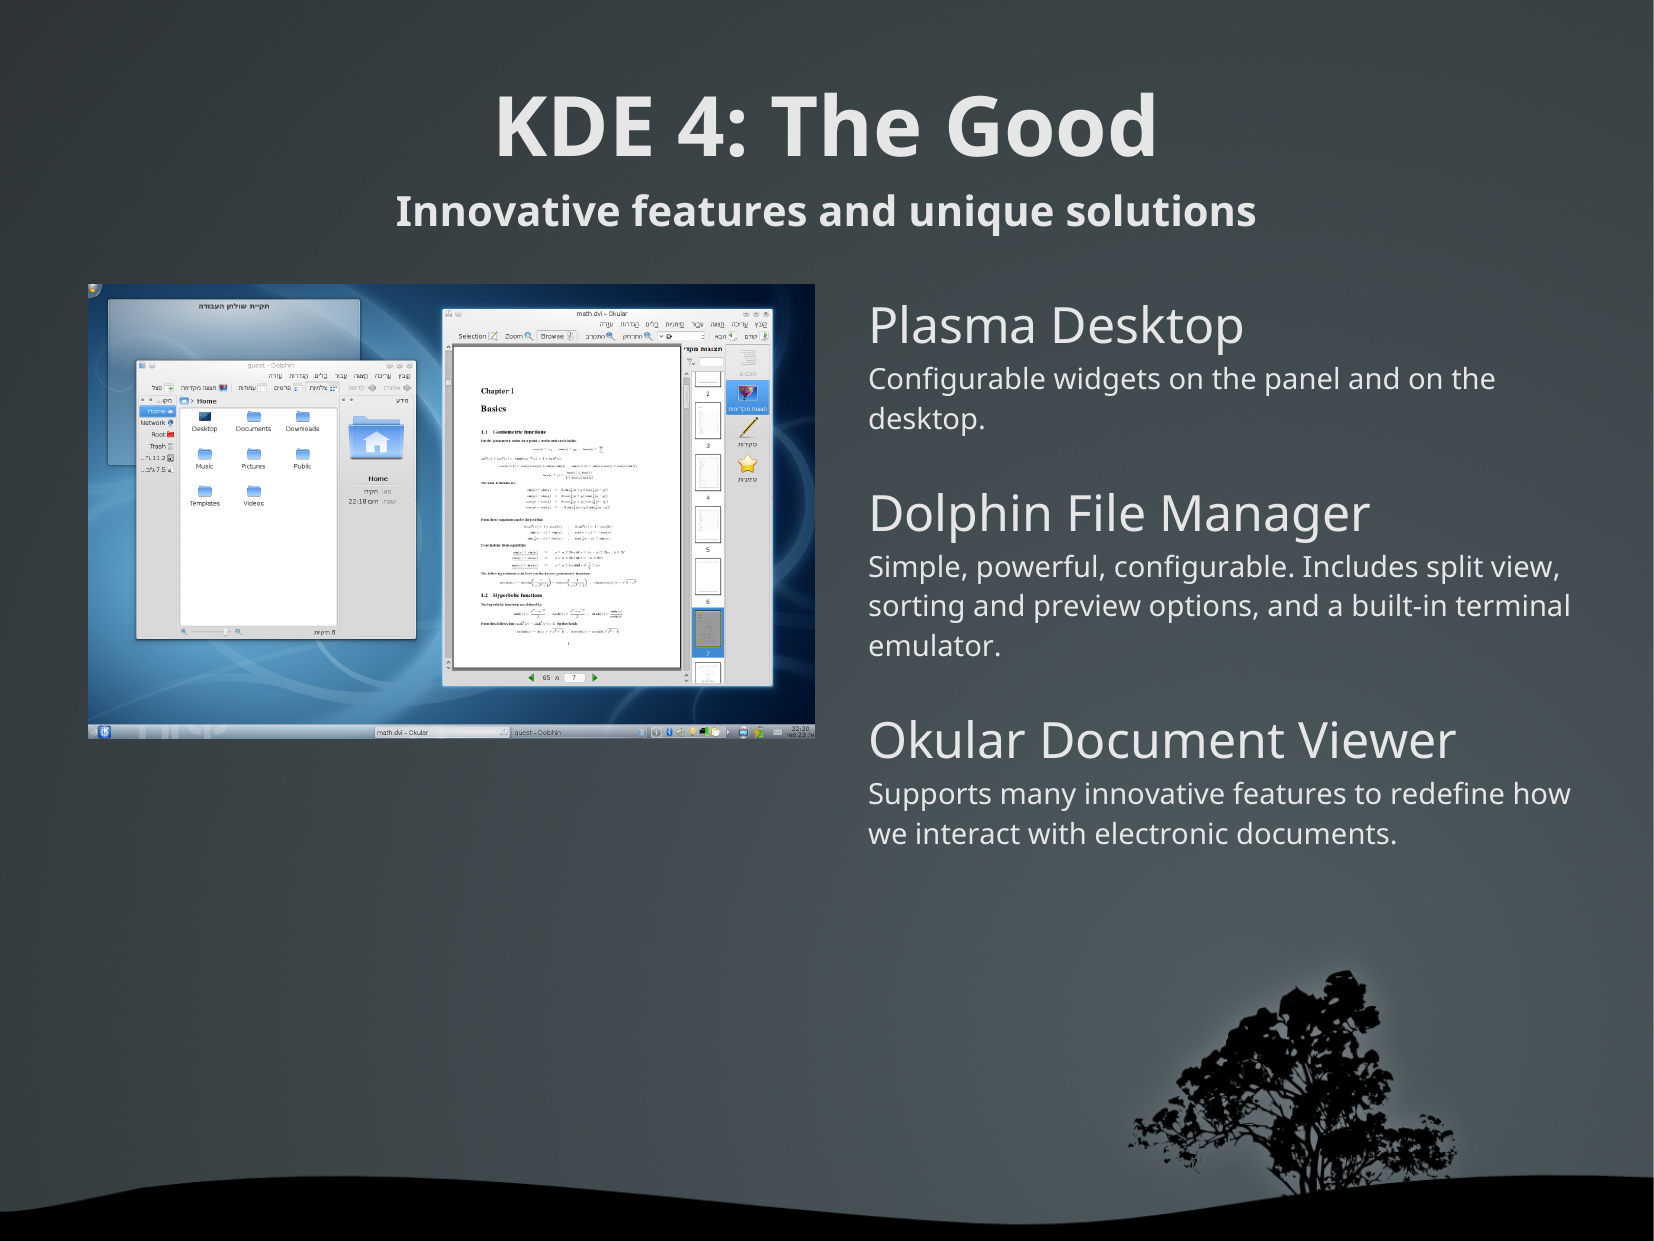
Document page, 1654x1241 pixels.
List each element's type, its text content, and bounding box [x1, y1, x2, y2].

picture [0, 0, 1654, 1241]
list Plasma Desktop Configurable widgets on the panel and on the desktop. Dolphin File Manager Simple, powerful, configurable. Includes split view, sorting and preview options, and a built-in terminal emulator. Okular Document Viewer Supports many innovative features to redefine how we interact with electronic documents. [797, 290, 1595, 1094]
title KDE 4: The Good Innovative features and unique solutions [82, 49, 1571, 257]
